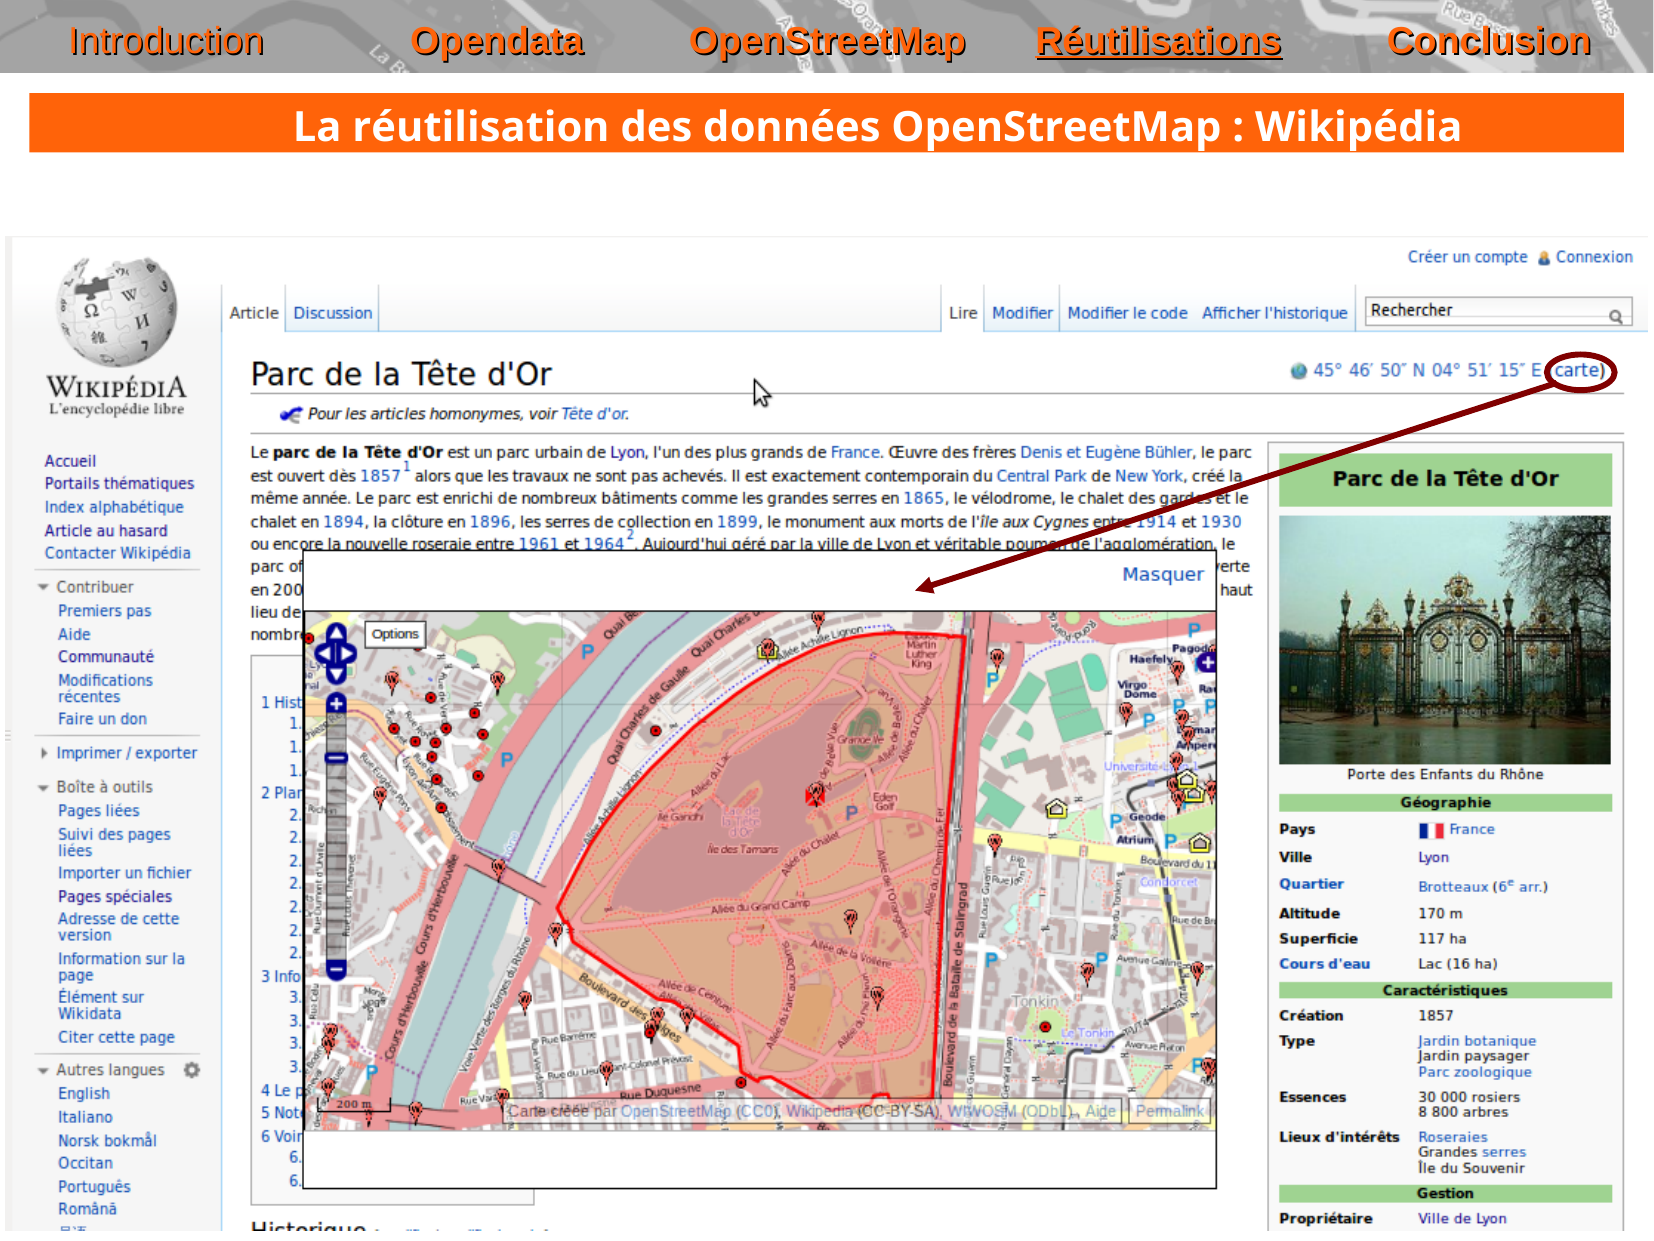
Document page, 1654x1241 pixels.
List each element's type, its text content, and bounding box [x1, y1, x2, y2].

picture [0, 0, 1654, 73]
text_box [29, 93, 278, 153]
text_box [1402, 93, 1624, 153]
table_header OpenStreetMap [662, 12, 993, 69]
picture [5, 236, 1648, 1231]
table_header Conclusion [1324, 12, 1654, 69]
table_header Opendata [331, 12, 662, 69]
text_box [1406, 123, 1415, 136]
table_header Introduction [1, 12, 331, 69]
text_box La réutilisation des données OpenStreetMap : Wikipédia [278, 88, 1402, 158]
table_header Réutilisations [993, 12, 1324, 69]
